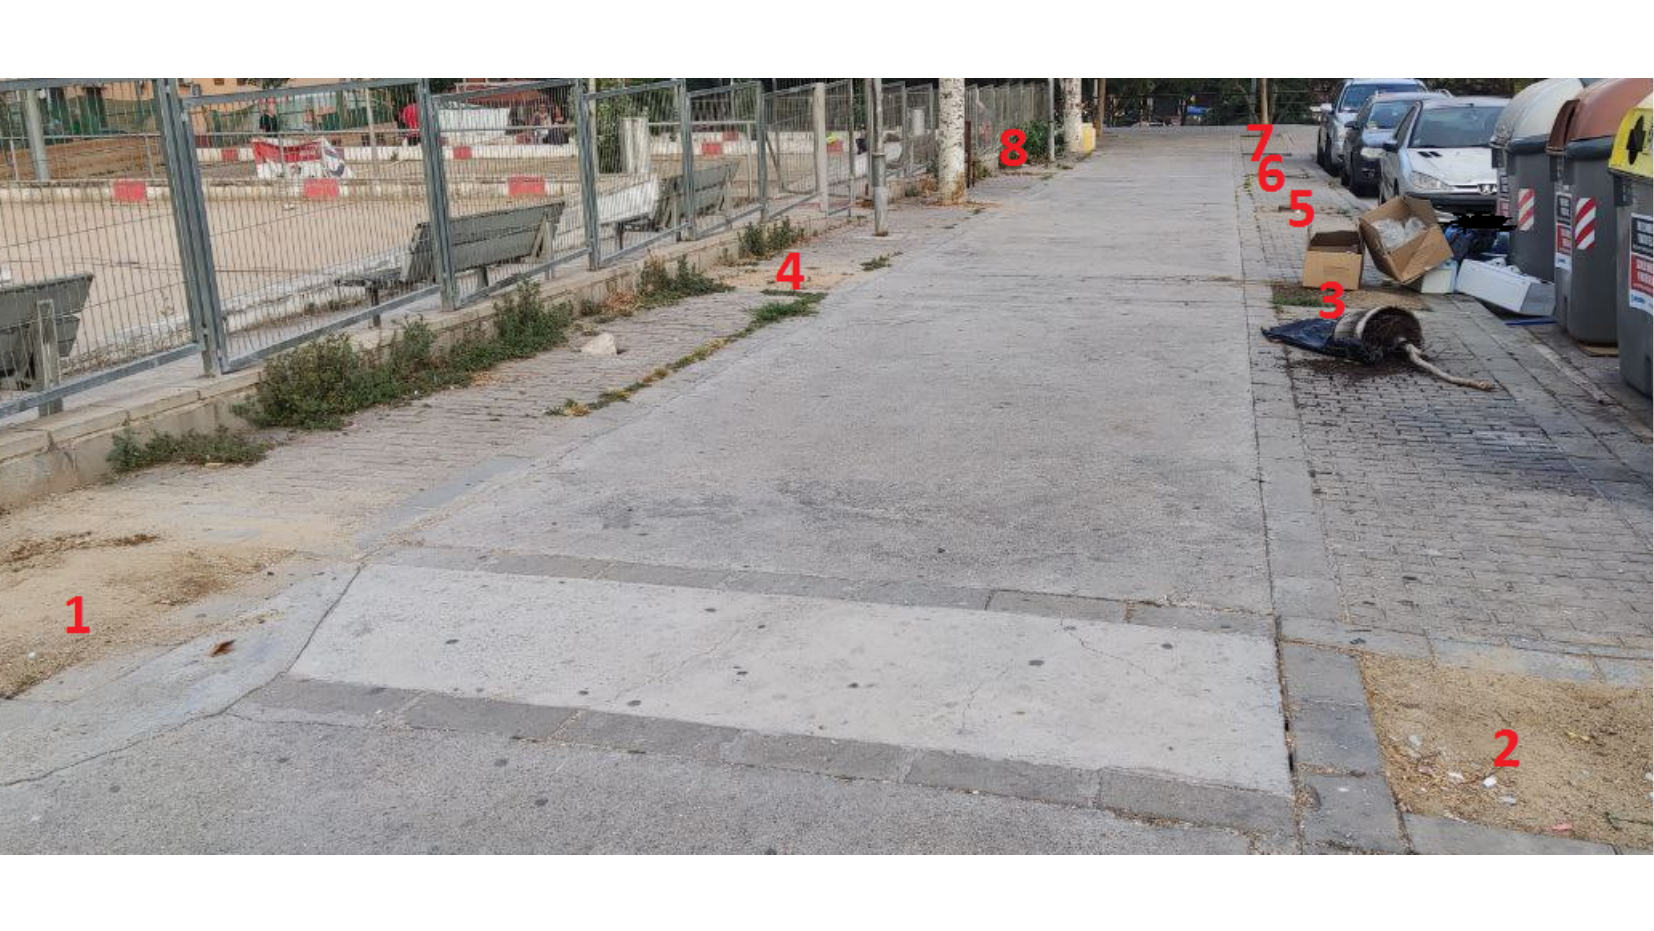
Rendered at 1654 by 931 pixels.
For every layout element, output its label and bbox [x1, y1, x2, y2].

picture [0, 78, 1654, 855]
